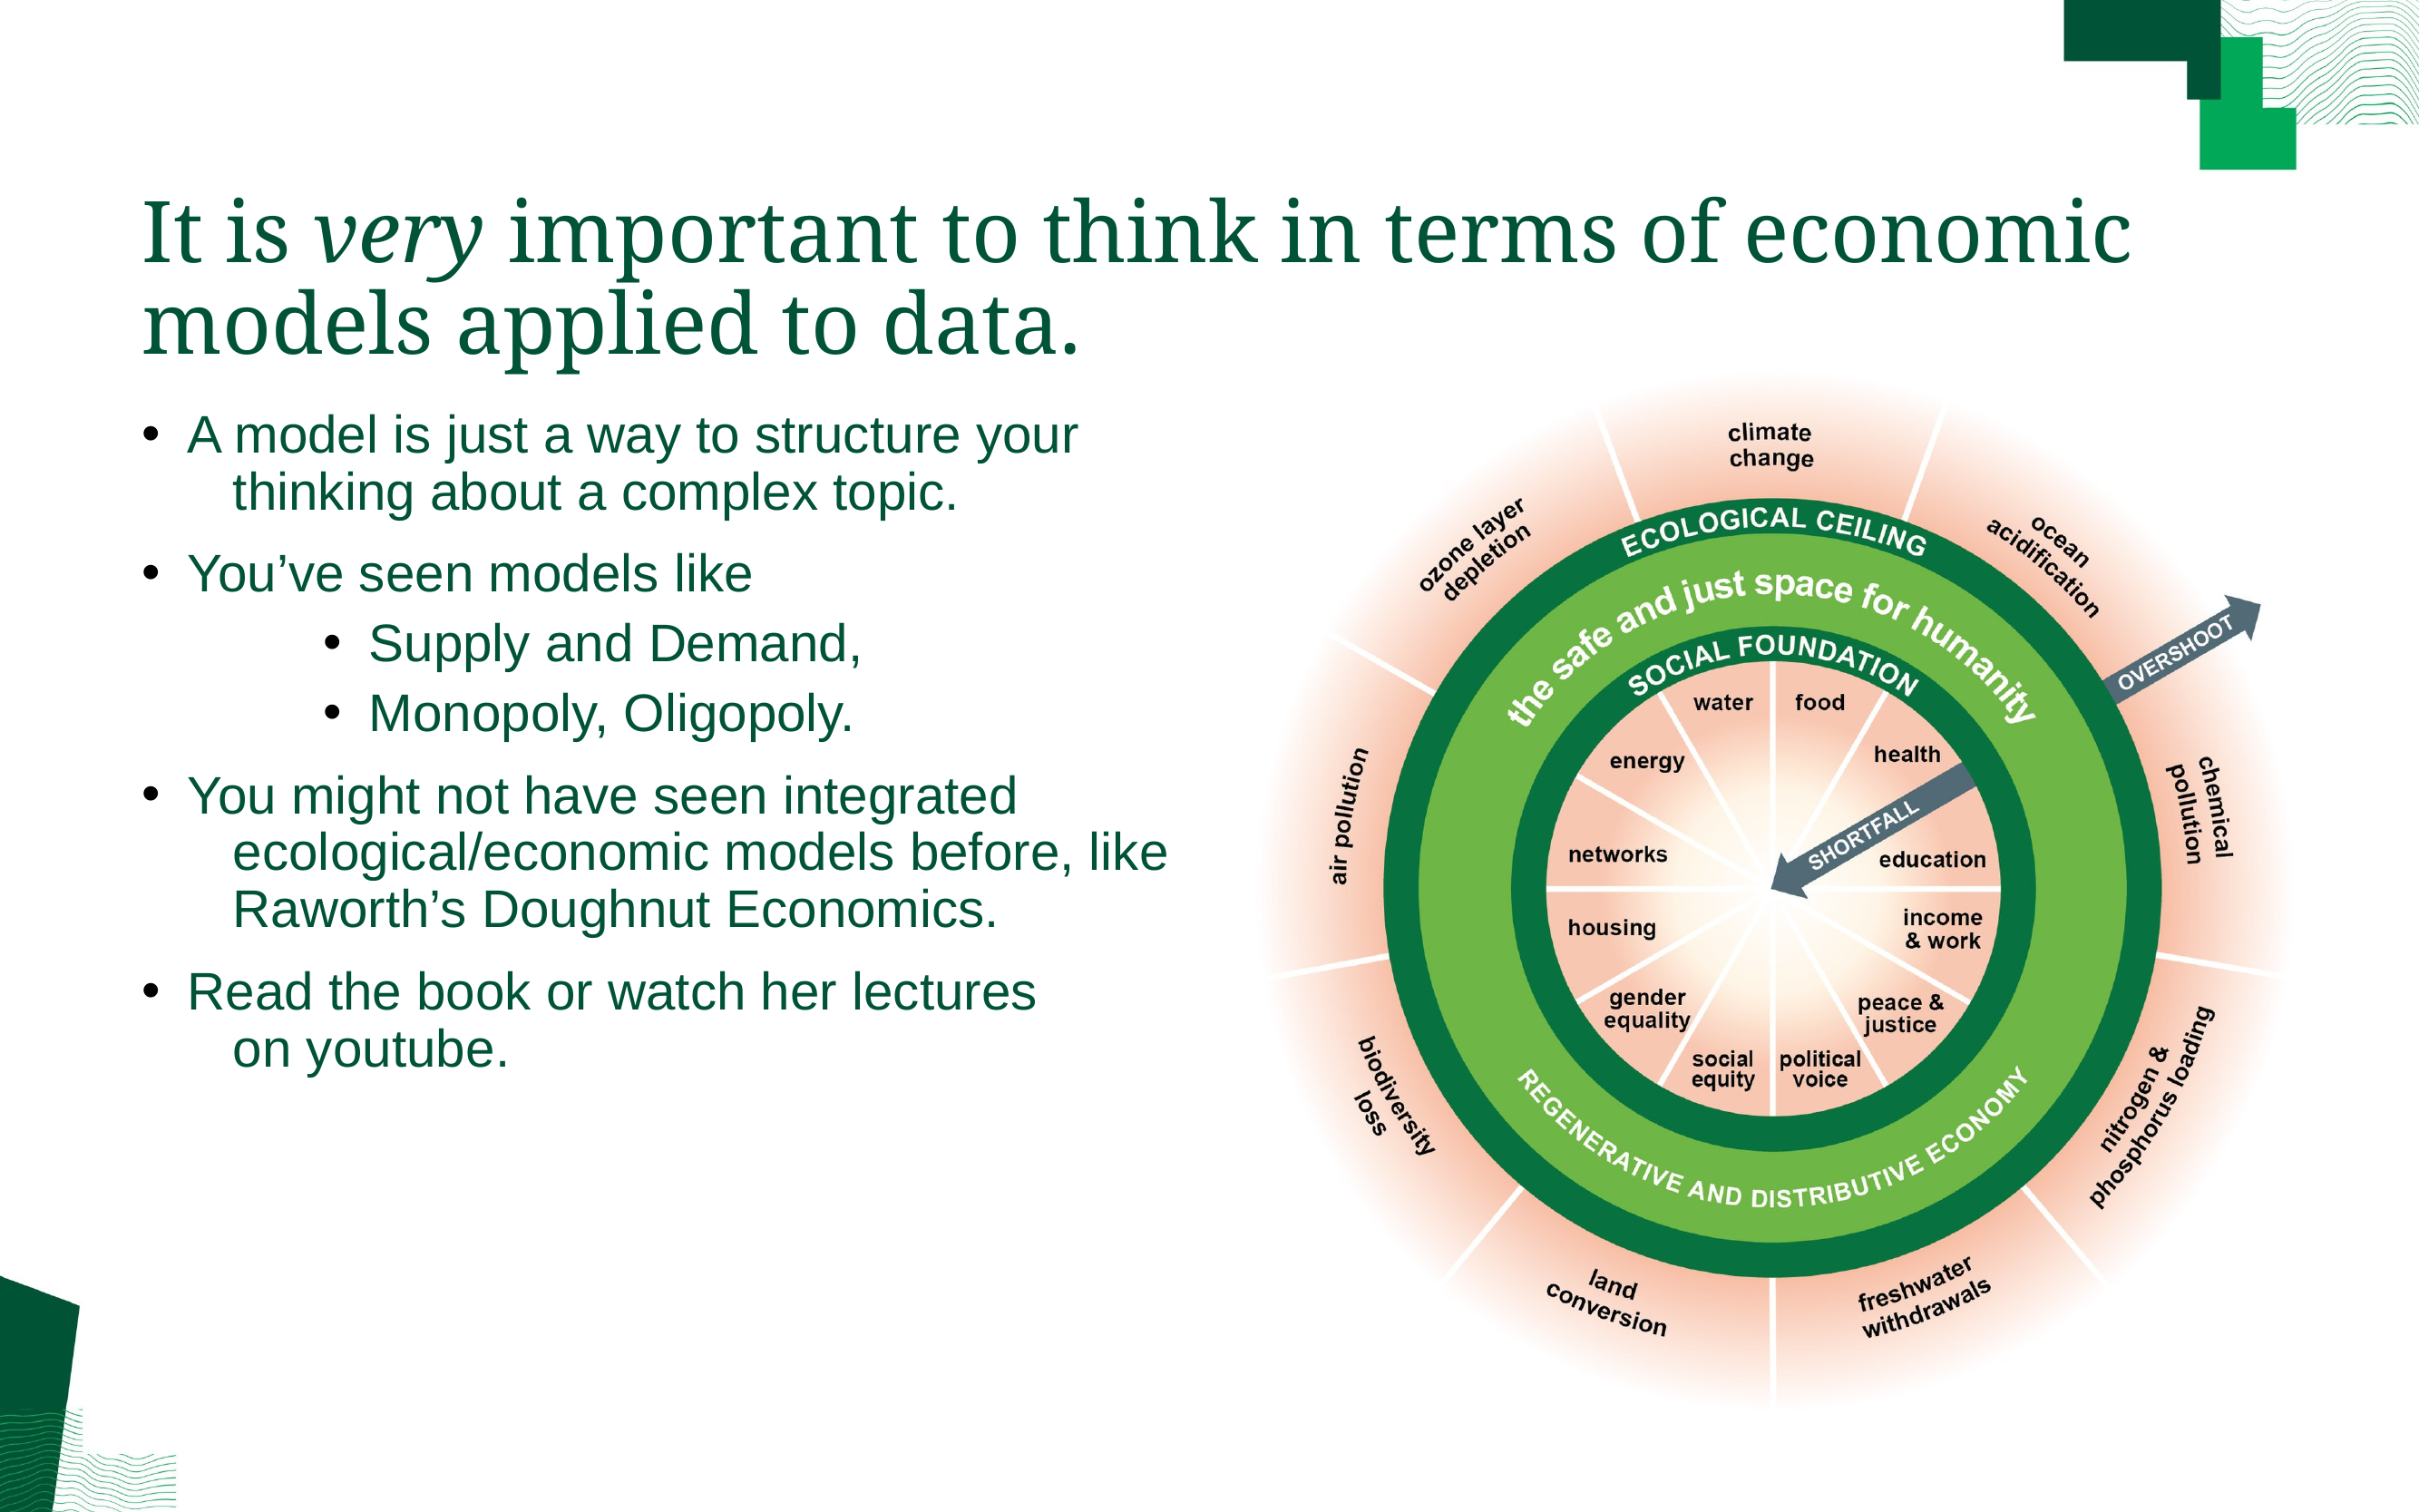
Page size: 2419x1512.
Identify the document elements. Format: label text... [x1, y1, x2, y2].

title It is very important to think in terms of economic models applied to data. [128, 181, 2215, 337]
list A model is just a way to structure your thinking about a complex topic. You’ve seen models like Supply and Demand, Monopoly, Oligopoly. You might not have seen integrated ecological/economic models before, like Raworth’s Doughnut Economics. Read the book or watch her lectures on youtube. [128, 400, 1210, 1366]
picture [1159, 259, 2419, 1498]
